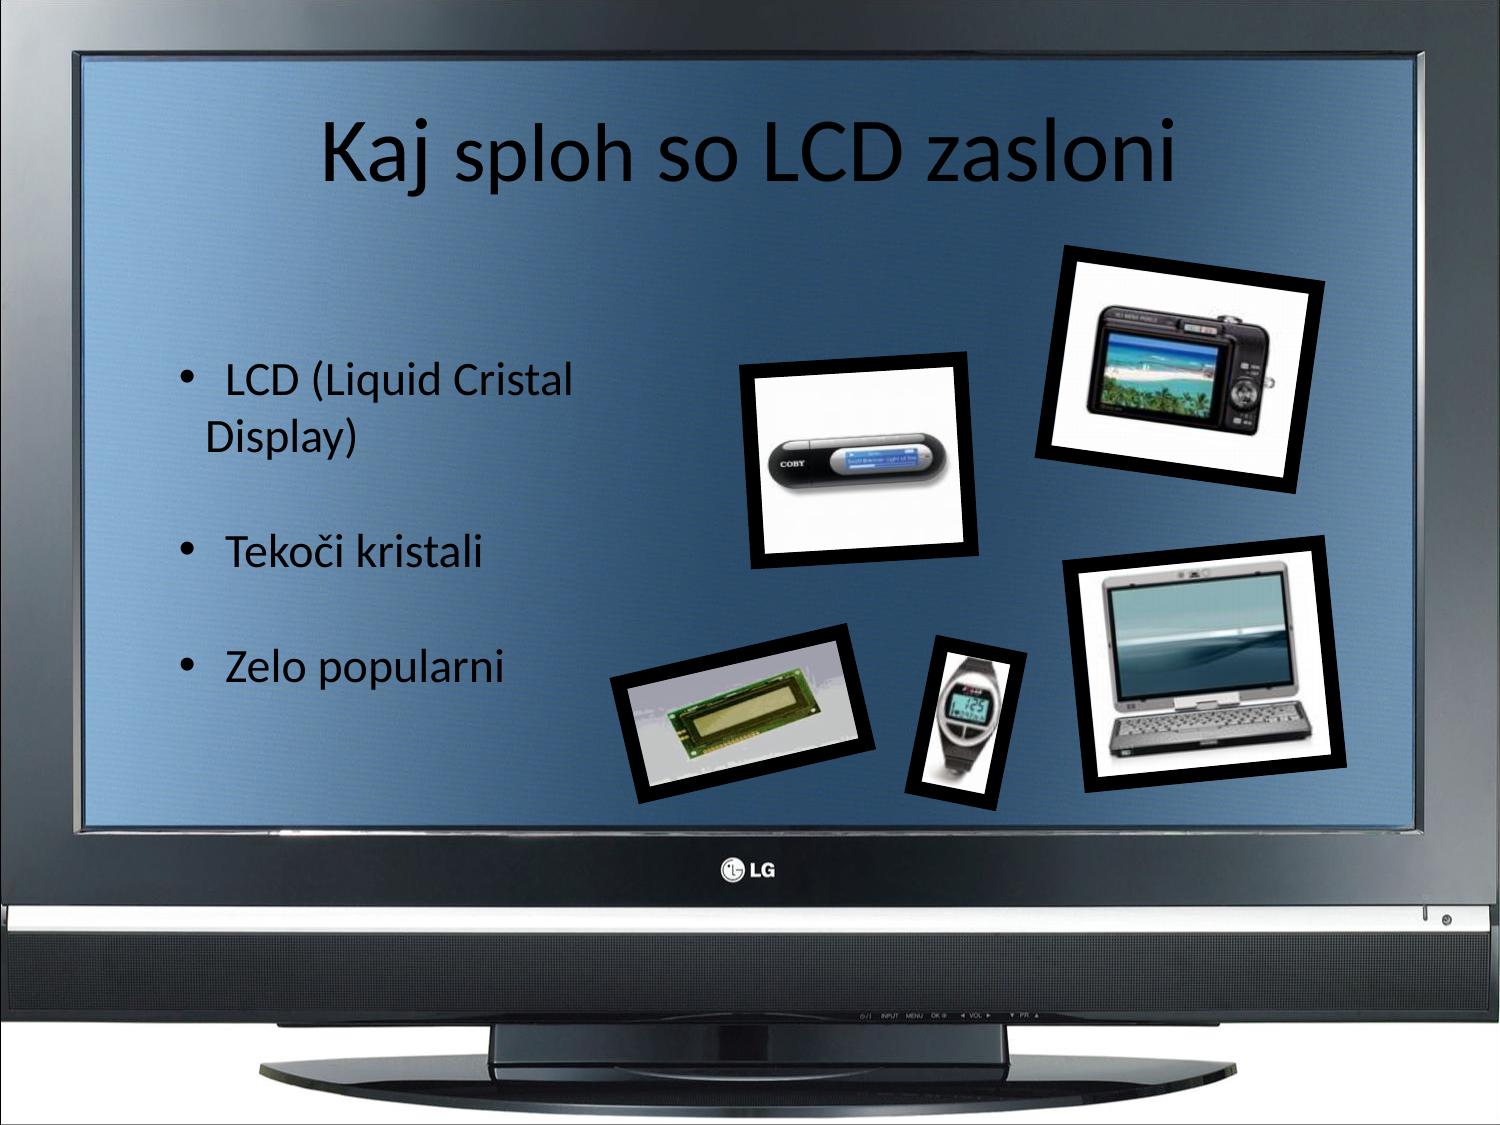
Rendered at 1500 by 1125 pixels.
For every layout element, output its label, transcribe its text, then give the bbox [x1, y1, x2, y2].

picture [754, 366, 964, 554]
picture [0, 0, 1500, 1125]
text_box LCD (Liquid Cristal Display) Tekoči kristali Zelo popularni [163, 339, 809, 1125]
picture [627, 640, 859, 787]
text_box Kaj sploh so LCD zasloni [269, 81, 1231, 317]
